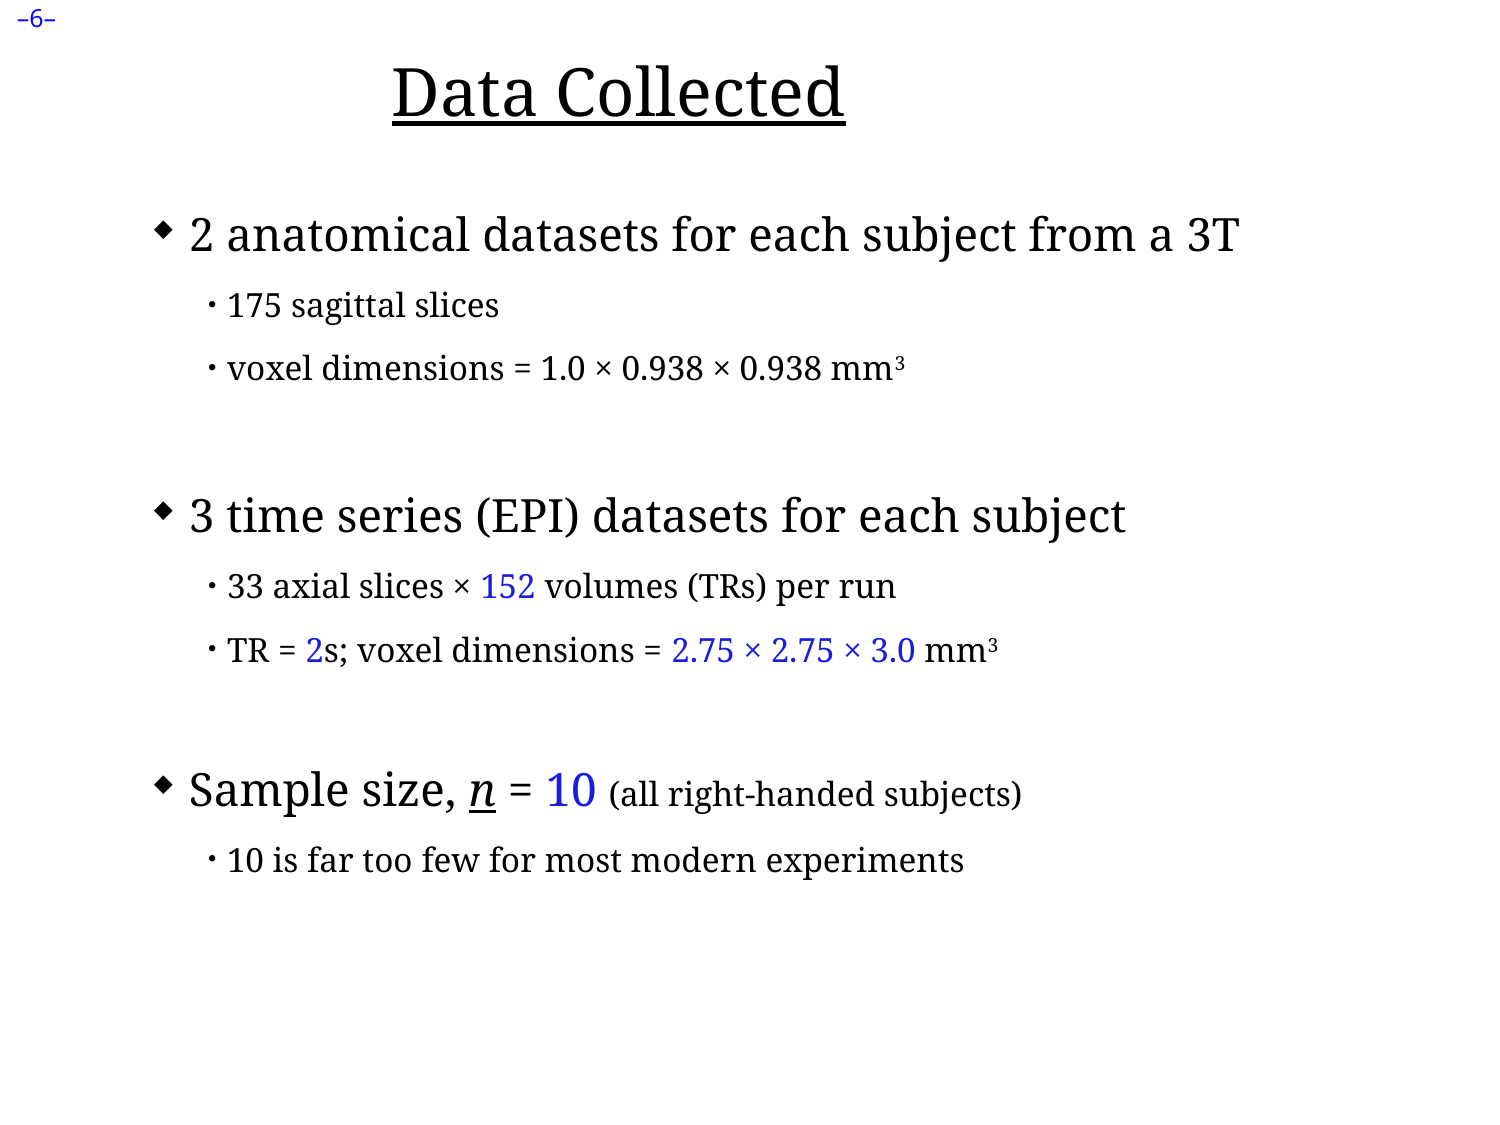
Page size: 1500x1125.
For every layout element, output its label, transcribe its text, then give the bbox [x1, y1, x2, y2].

text_box 2 anatomical datasets for each subject from a 3T 175 sagittal slices voxel dimensions = 1.0 × 0.938 × 0.938 mm3 3 time series (EPI) datasets for each subject 33 axial slices × 152 volumes (TRs) per run TR = 2s; voxel dimensions = 2.75 × 2.75 × 3.0 mm3 Sample size, n = 10 (all right-handed subjects) 10 is far too few for most modern experiments [137, 198, 1398, 887]
text_box Data Collected [87, 42, 1150, 138]
